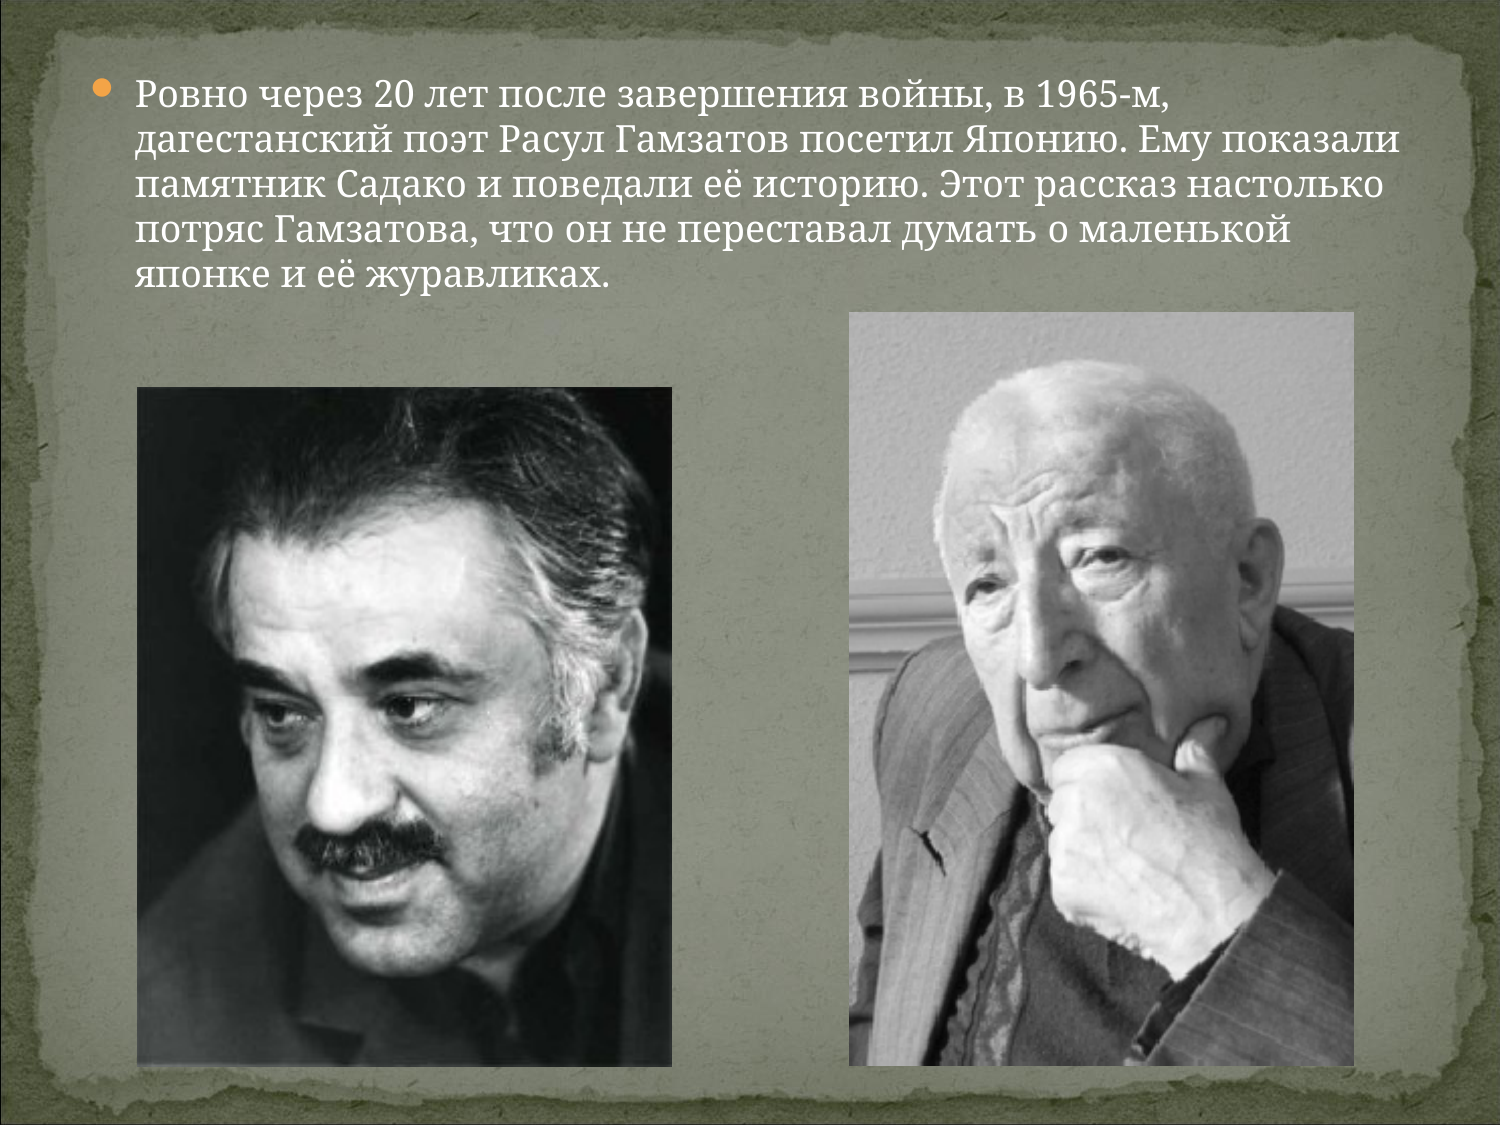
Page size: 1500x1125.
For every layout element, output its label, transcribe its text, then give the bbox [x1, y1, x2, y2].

list Ровно через 20 лет после завершения войны, в 1965-м, дагестанский поэт Расул Гамзатов посетил Японию. Ему показали памятник Садако и поведали её историю. Этот рассказ настолько потряс Гамзатова, что он не переставал думать о маленькой японке и её журавликах. [75, 138, 1426, 1000]
title [75, 24, 1426, 138]
picture [0, 0, 1500, 1125]
